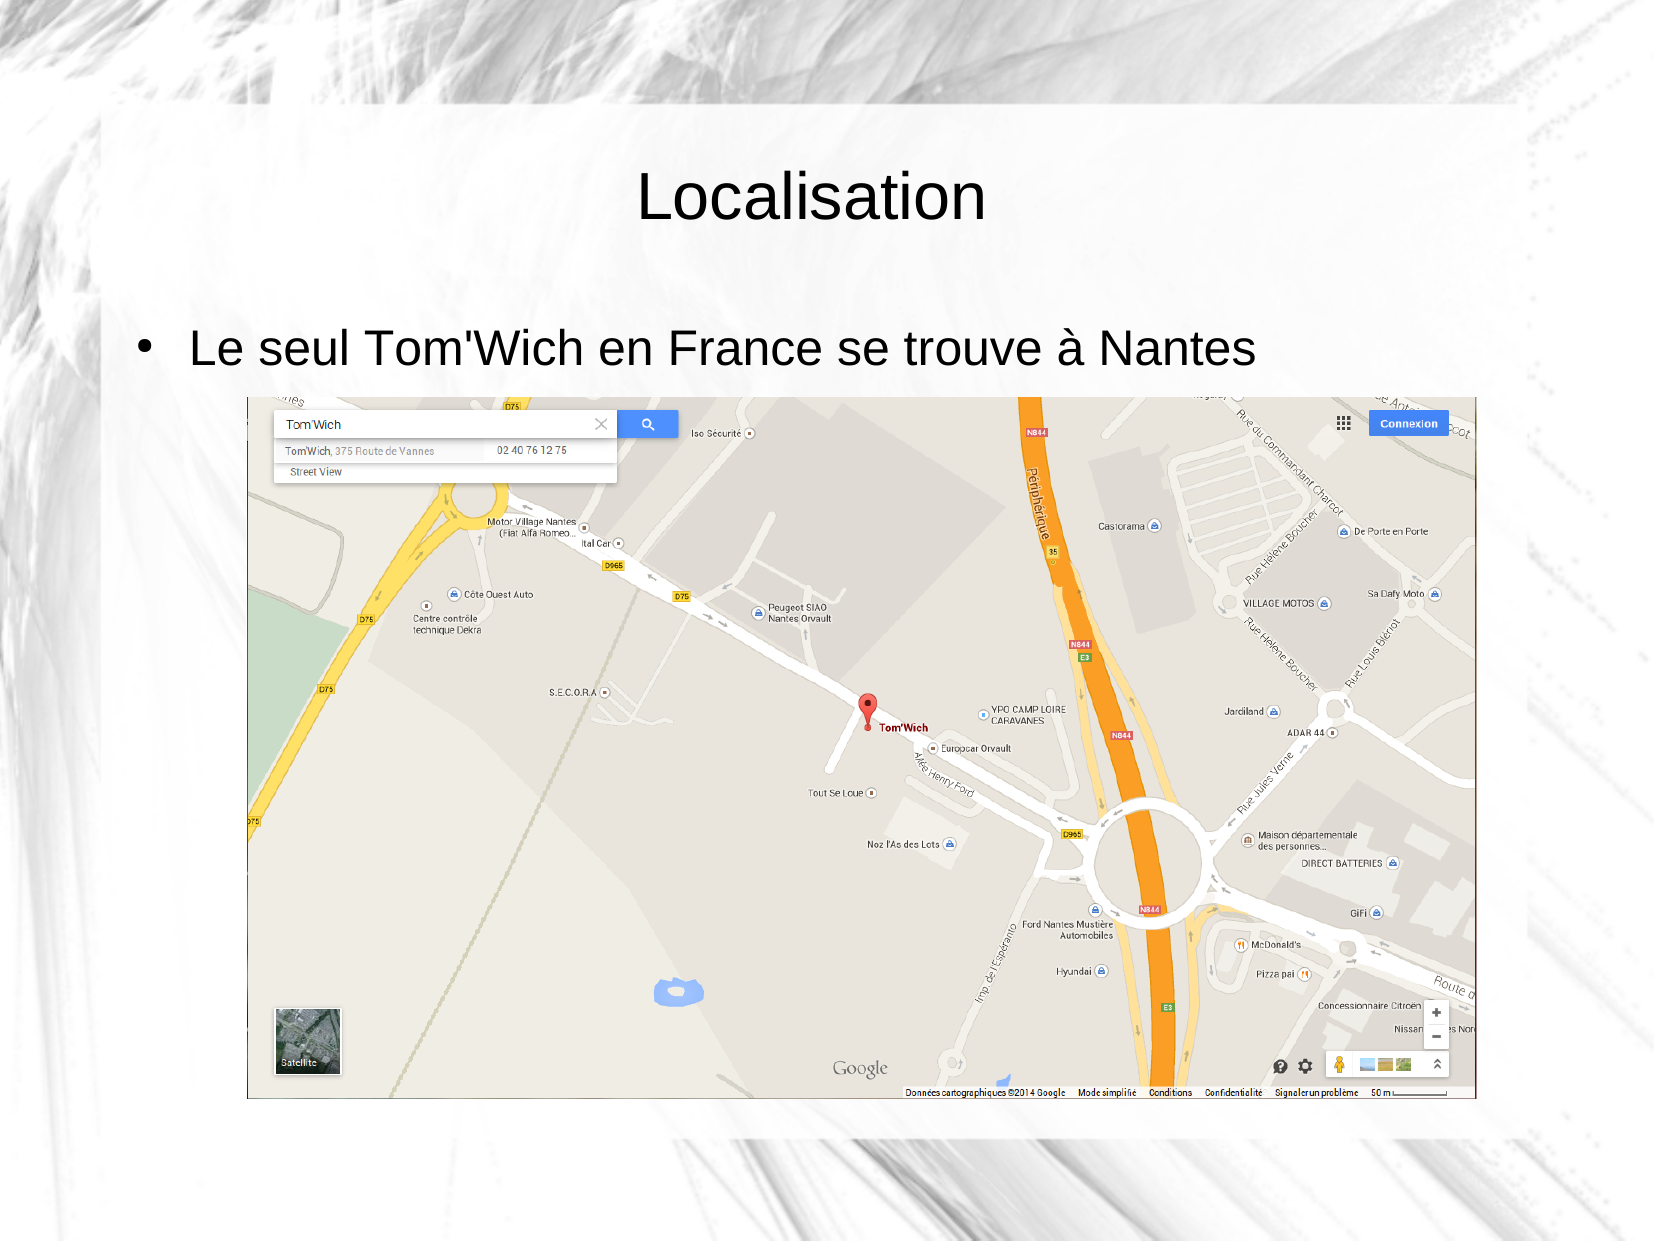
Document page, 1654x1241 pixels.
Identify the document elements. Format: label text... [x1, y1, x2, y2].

title Localisation [118, 112, 1506, 281]
list Le seul Tom'Wich en France se trouve à Nantes [118, 319, 1571, 1139]
picture [0, 0, 1654, 1241]
